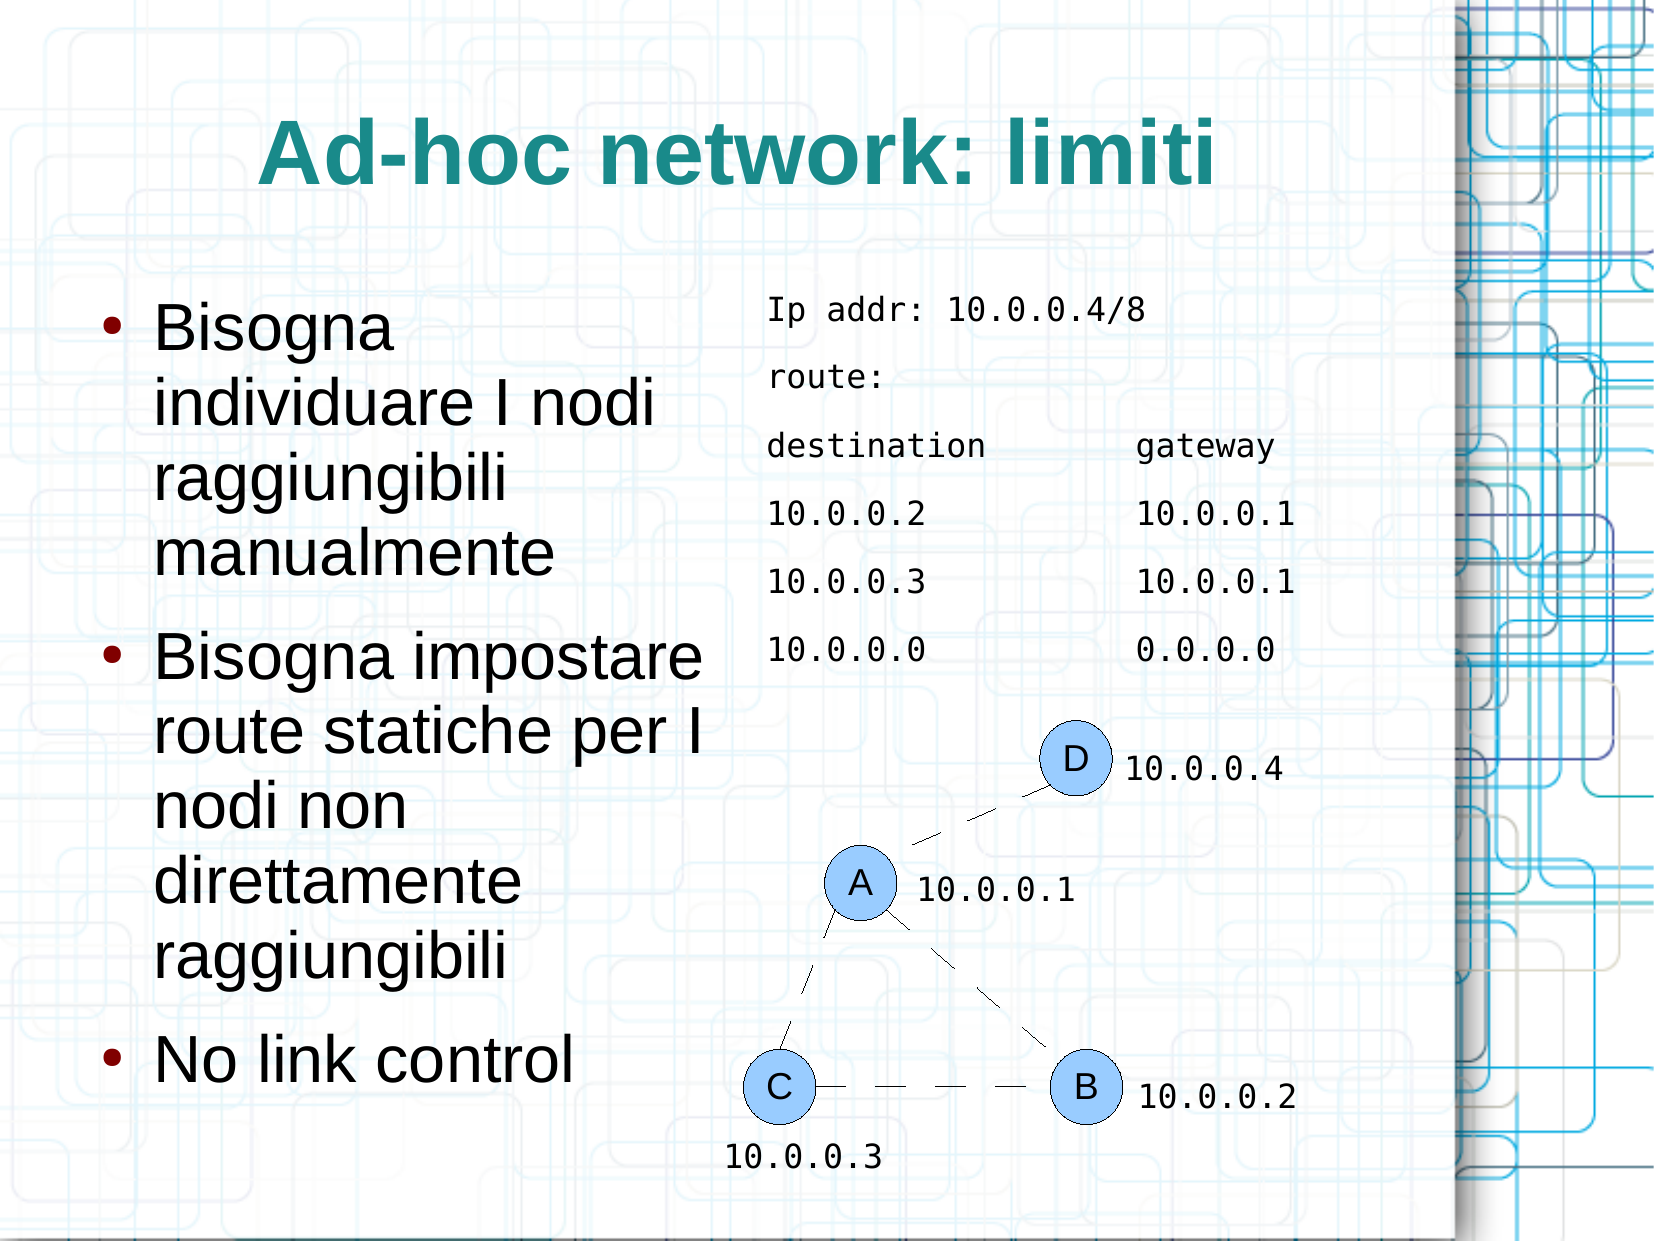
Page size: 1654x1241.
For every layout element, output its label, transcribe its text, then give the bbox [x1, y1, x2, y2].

text_box 10.0.0.1 [901, 863, 1123, 984]
text_box B [1050, 1049, 1122, 1125]
text_box D [1039, 720, 1109, 796]
title Ad-hoc network: limiti [59, 49, 1418, 257]
text_box A [824, 845, 897, 921]
text_box 10.0.0.2 [1122, 1070, 1359, 1192]
picture [0, 0, 1654, 1241]
text_box C [743, 1049, 816, 1125]
text_box 10.0.0.4 [1109, 742, 1323, 863]
text_box 10.0.0.3 [708, 1130, 910, 1241]
list Ip addr: 10.0.0.4/8 route: destination gateway 10.0.0.2 10.0.0.1 10.0.0.3 10.0.0.1 10.0.0.0 0.0.0.0 [766, 290, 1418, 669]
list Bisogna individuare I nodi raggiungibili manualmente Bisogna impostare route statiche per I nodi non direttamente raggiungibili No link control [82, 290, 734, 1241]
